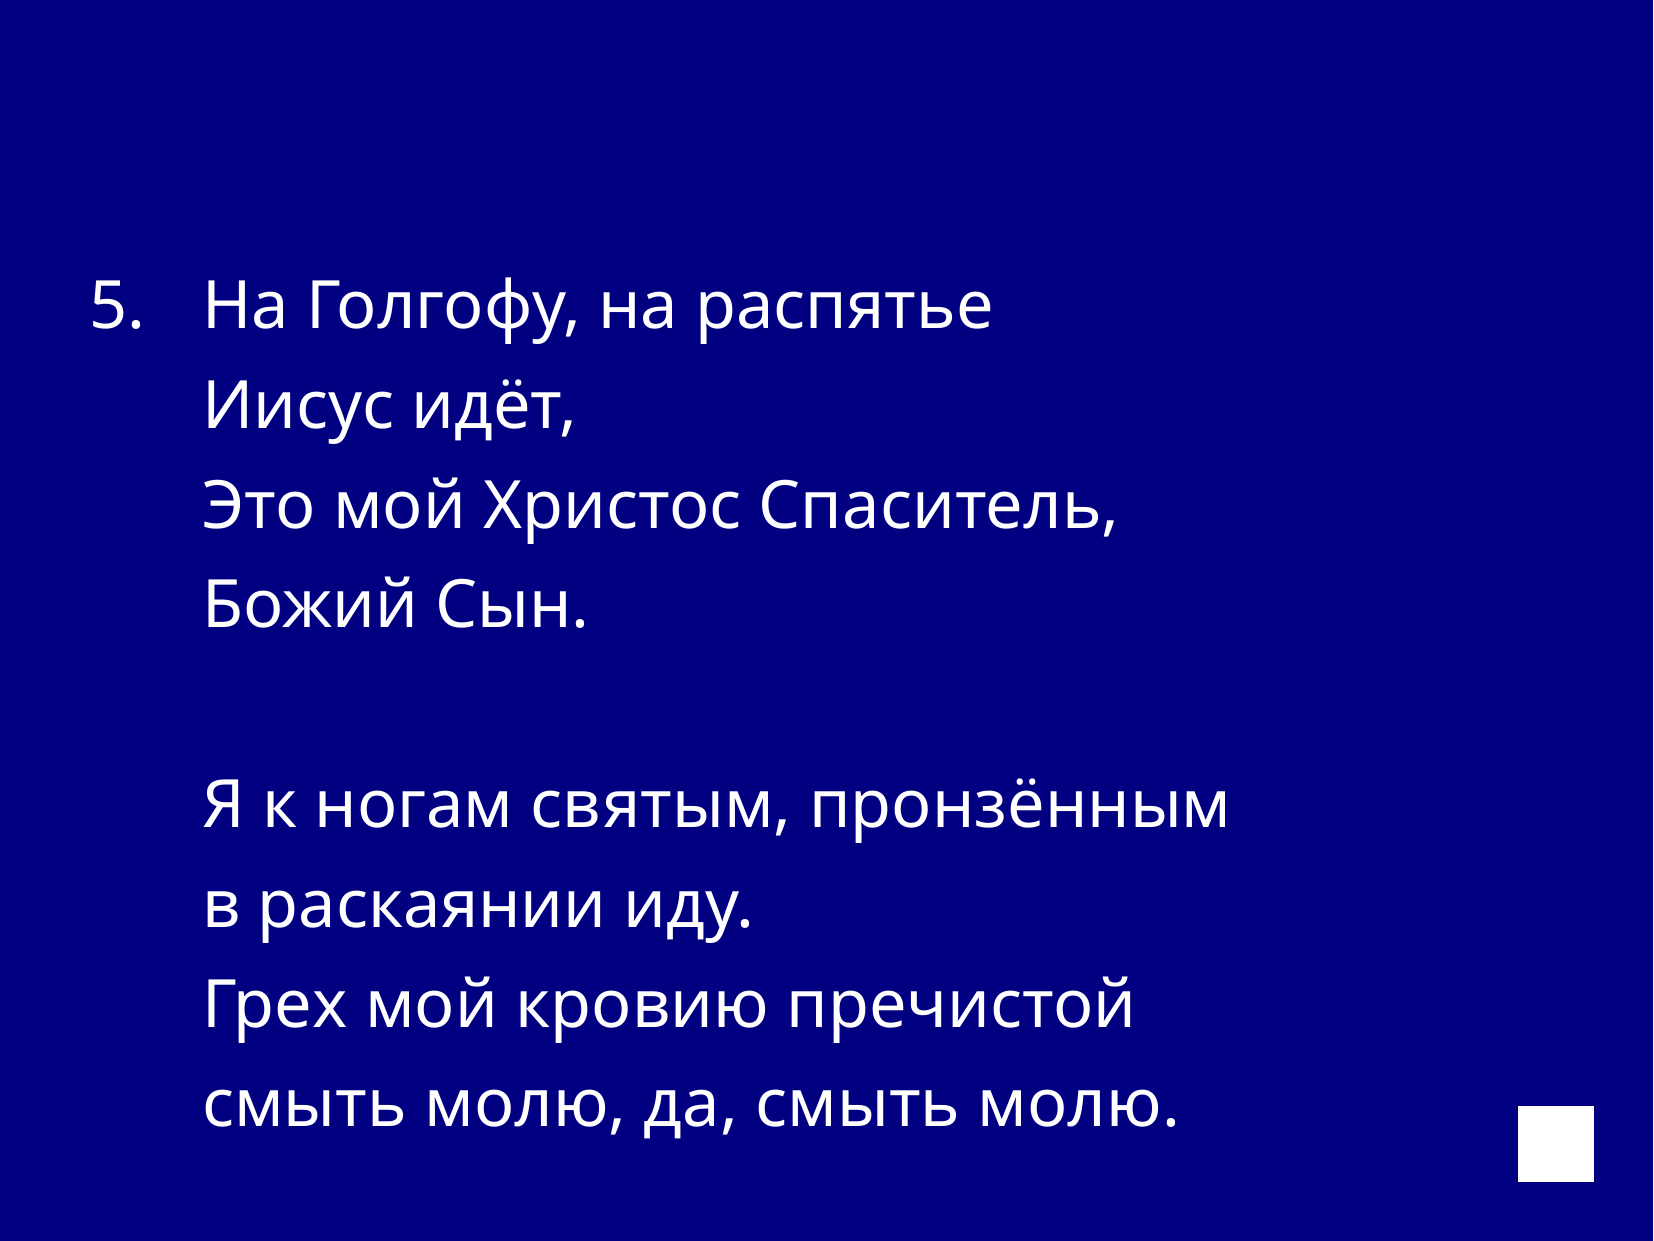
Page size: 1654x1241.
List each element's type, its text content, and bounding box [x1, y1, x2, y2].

text_box [1518, 1106, 1594, 1182]
text_box 5. На Голгофу, на распятье Иисус идёт, Это мой Христос Спаситель, Божий Сын. Я к ногам святым, пронзённым в раскаянии иду. Грех мой кровию пречистой смыть молю, да, смыть молю. [75, 150, 1576, 1163]
